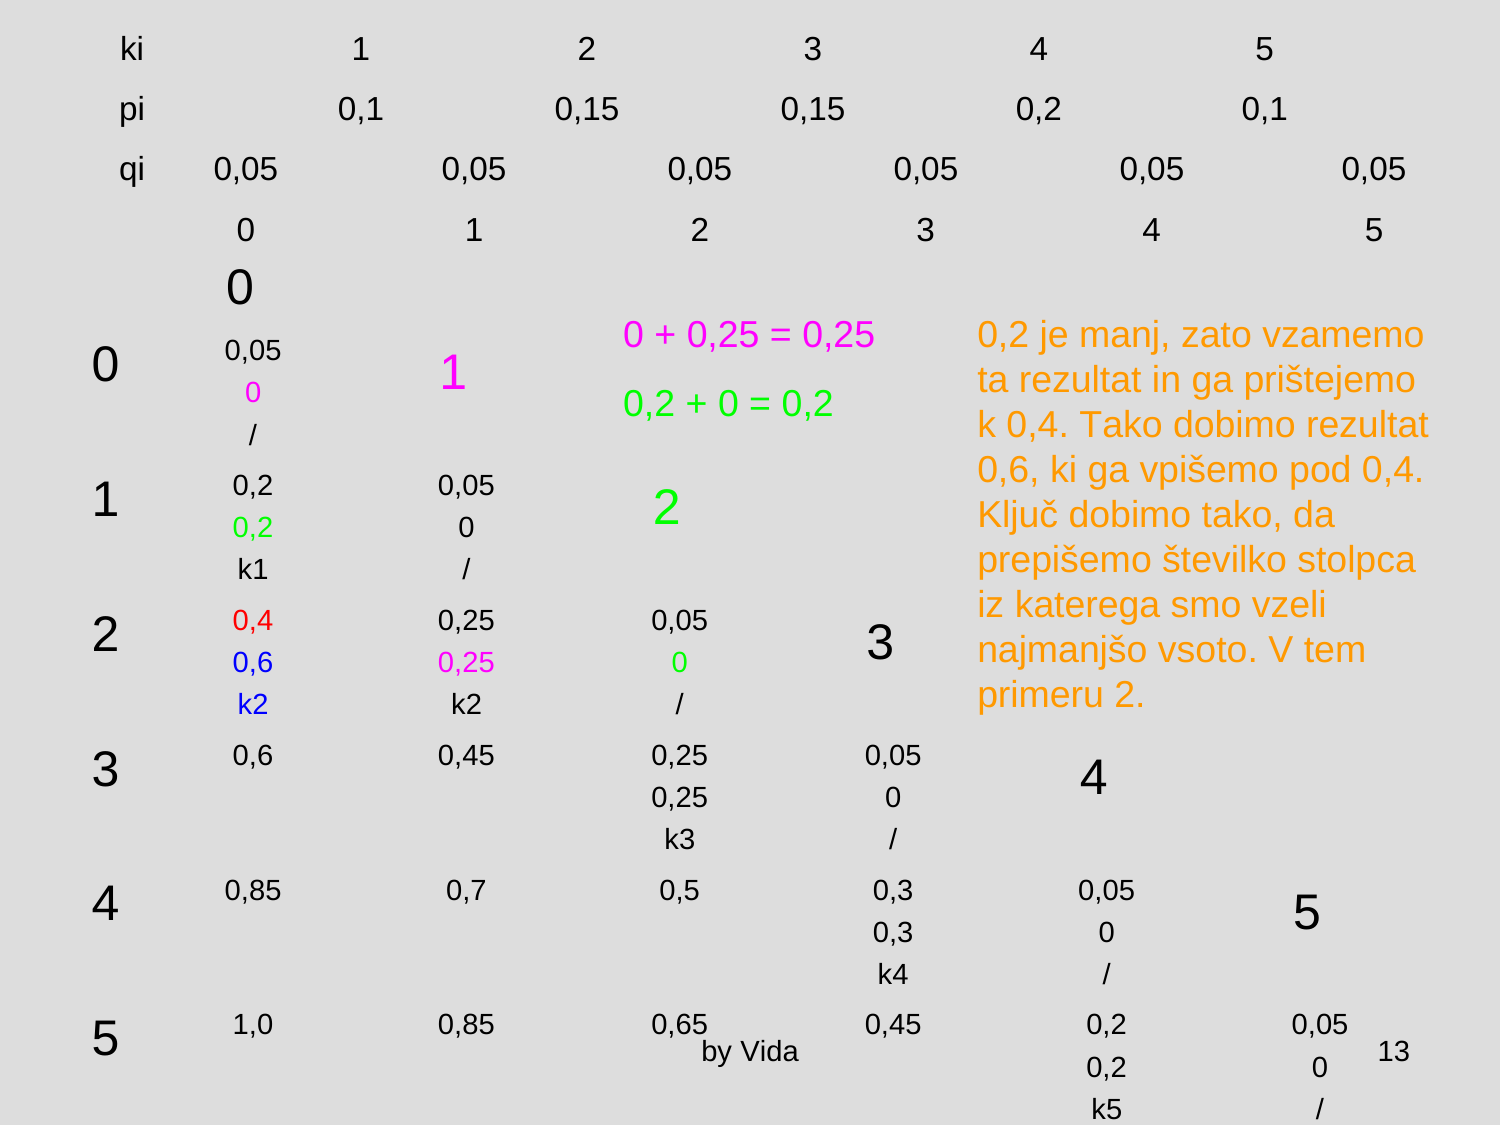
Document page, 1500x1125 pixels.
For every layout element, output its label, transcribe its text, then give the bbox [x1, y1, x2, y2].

table_cell 5 [1321, 200, 1427, 261]
table_cell 4 [1096, 200, 1208, 261]
table_cell 0,15 [756, 79, 869, 140]
table_cell 4 [1000, 728, 1427, 863]
table_cell 2 [573, 459, 962, 594]
table_cell 0,2 0,2 k5 [1000, 998, 1213, 1125]
table_cell 0,1 [304, 79, 417, 140]
table_cell 0,4 0,6 k2 [146, 594, 360, 728]
table_cell 0,2 [982, 79, 1096, 140]
table_cell 0,25 0,25 k2 [360, 594, 573, 728]
table_cell [982, 140, 1096, 200]
table_cell [982, 200, 1096, 261]
table_cell 0,85 [360, 998, 573, 1125]
table_cell 0,6 [146, 728, 360, 863]
table_cell [869, 79, 982, 140]
table_cell [1208, 200, 1321, 261]
table_cell 3 [869, 200, 982, 261]
table_cell [417, 79, 530, 140]
table_cell [530, 200, 643, 261]
table_cell pi [77, 79, 188, 140]
table_cell 0,85 [146, 863, 360, 998]
table_header 2 [530, 19, 643, 79]
table_cell 0,7 [360, 863, 573, 998]
table_cell [756, 200, 869, 261]
table_cell 3 [786, 594, 1427, 728]
table_cell 0,05 [188, 140, 304, 200]
table_cell [643, 79, 756, 140]
table_header [1096, 19, 1208, 79]
table_cell 0,1 [1208, 79, 1321, 140]
table_cell [1321, 79, 1427, 140]
table_header [869, 19, 982, 79]
table_cell 0,45 [360, 728, 573, 863]
table_cell [530, 140, 643, 200]
table_cell 0,5 [573, 863, 786, 998]
table_header [1321, 19, 1427, 79]
table_cell 0,25 0,25 k3 [573, 728, 786, 863]
table_cell 5 [77, 998, 146, 1125]
table_header [360, 261, 1427, 324]
table_cell 0,05 0 / [360, 459, 573, 594]
table_header [643, 19, 756, 79]
table_cell 4 [77, 863, 146, 998]
table_cell 0,15 [530, 79, 643, 140]
table_cell 1 [417, 200, 530, 261]
table_cell [188, 79, 304, 140]
table_cell 0,05 [1096, 140, 1208, 200]
table_header ki [77, 19, 188, 79]
table_cell 5 [1213, 863, 1427, 998]
table_cell 0,05 [417, 140, 530, 200]
table_cell 0,05 0 / [573, 594, 786, 728]
table_cell qi [77, 140, 188, 200]
text_box 0,2 je manj, zato vzamemo ta rezultat in ga prištejemo k 0,4. Tako dobimo rezultat 0,6, ki ga vpišemo pod 0,4. Ključ dobimo tako, da prepišemo številko stolpca iz katerega smo vzeli najmanjšo vsoto. V tem primeru 2. [962, 302, 1447, 723]
table_cell 0,3 0,3 k4 [786, 863, 1000, 998]
table_header [77, 261, 146, 324]
table_cell [1208, 140, 1321, 200]
table_cell 2 [77, 594, 146, 728]
table_cell [77, 200, 188, 261]
table_header 4 [982, 19, 1096, 79]
table_cell 0,05 0 / [1213, 998, 1427, 1125]
table_cell 0,05 0 / [786, 728, 1000, 863]
table_cell 0,05 [869, 140, 982, 200]
table_cell 0,2 0,2 k1 [146, 459, 360, 594]
table_header [188, 19, 304, 79]
table_header 3 [756, 19, 869, 79]
table_cell 2 [643, 200, 756, 261]
table_cell 1 [360, 324, 962, 459]
table_cell [1096, 79, 1208, 140]
table_cell 0,05 0 / [146, 324, 360, 459]
table_cell 0,05 [643, 140, 756, 200]
table_cell 0,05 0 / [1000, 863, 1213, 998]
table_cell [756, 140, 869, 200]
table_cell [304, 140, 417, 200]
table_cell 1 [77, 459, 146, 594]
table_header 1 [304, 19, 417, 79]
table_header 5 [1208, 19, 1321, 79]
table_cell 0,65 [573, 998, 786, 1125]
table_cell 3 [77, 728, 146, 863]
text_box 0 + 0,25 = 0,25 0,2 + 0 = 0,2 [608, 302, 962, 432]
table_cell 0,45 [786, 998, 1000, 1125]
table_cell [304, 200, 417, 261]
table_header 0 [146, 261, 360, 324]
table_cell 0,05 [1321, 140, 1427, 200]
table_header [417, 19, 530, 79]
table_cell 1,0 [146, 998, 360, 1125]
table_cell 0 [77, 324, 146, 459]
table_cell 0 [188, 200, 304, 261]
